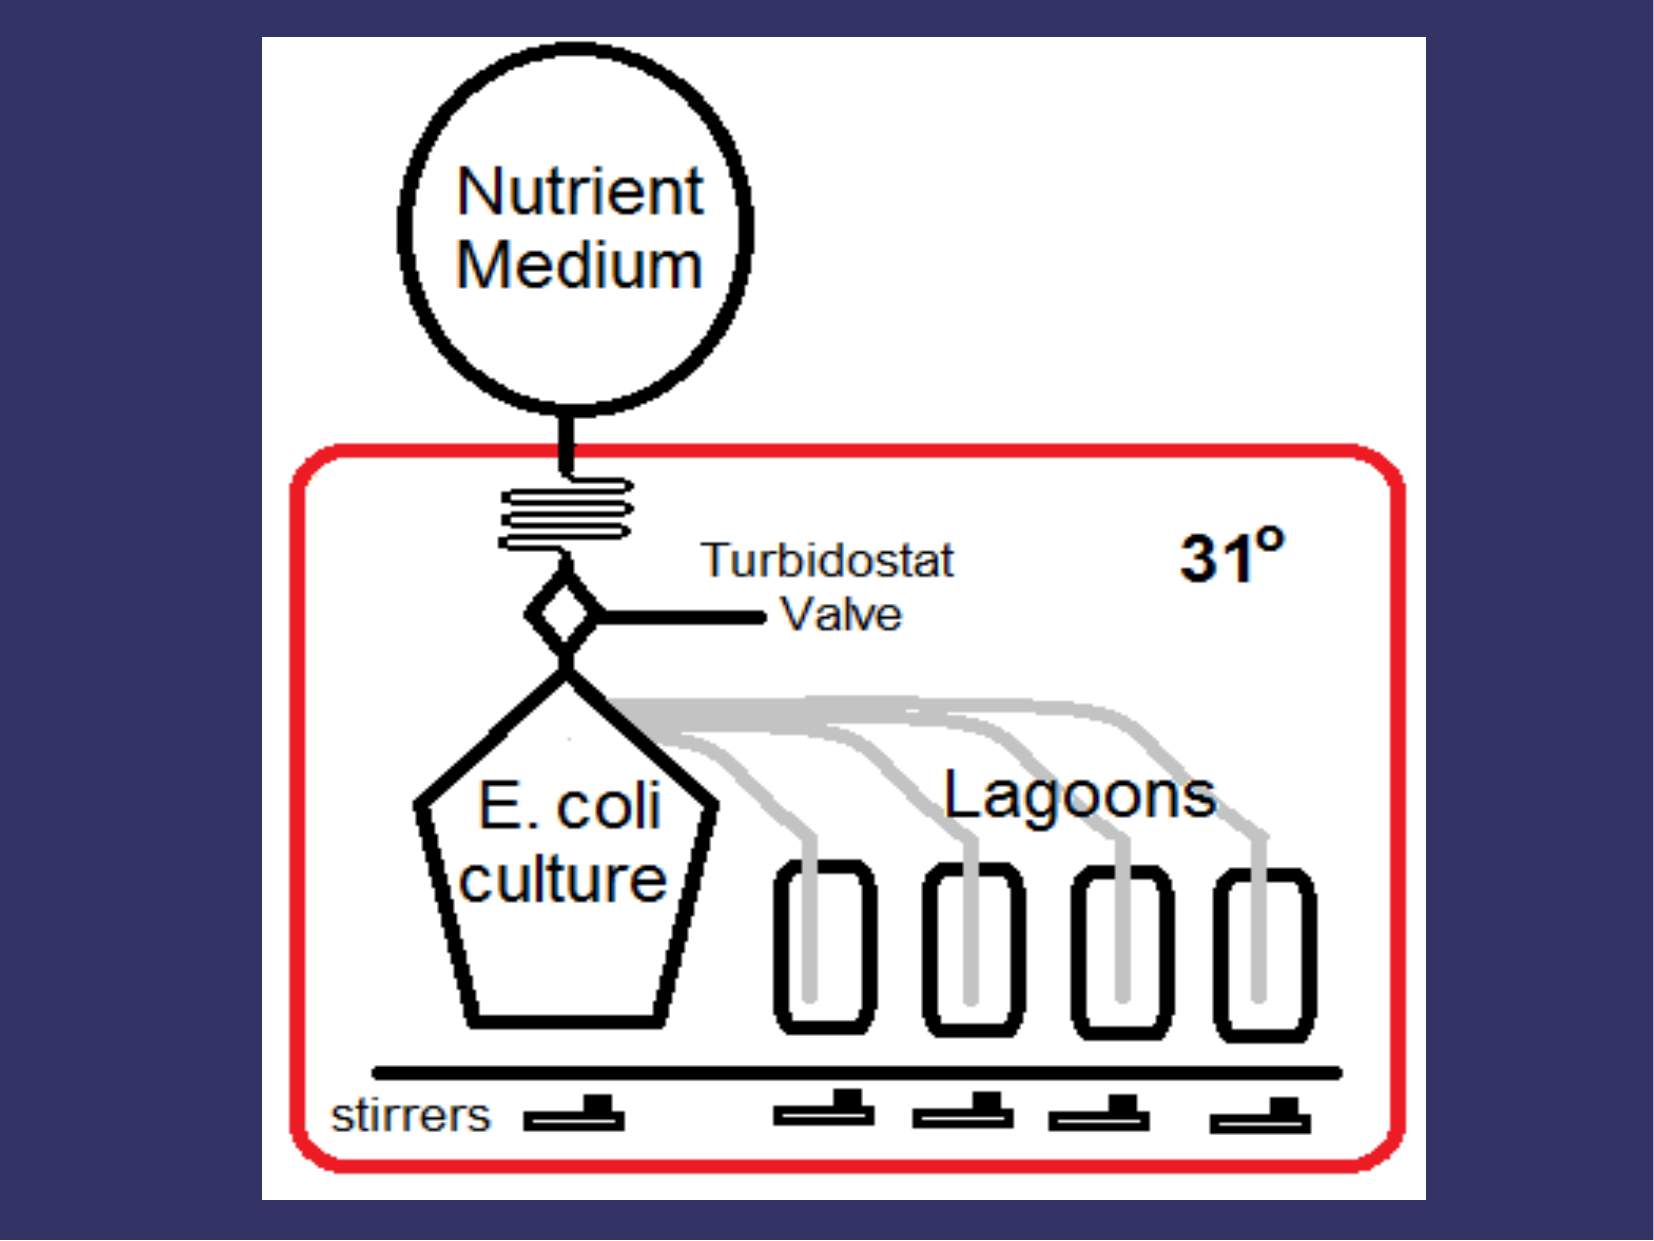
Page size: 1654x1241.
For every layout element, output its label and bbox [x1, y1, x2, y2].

picture [262, 37, 1426, 1201]
